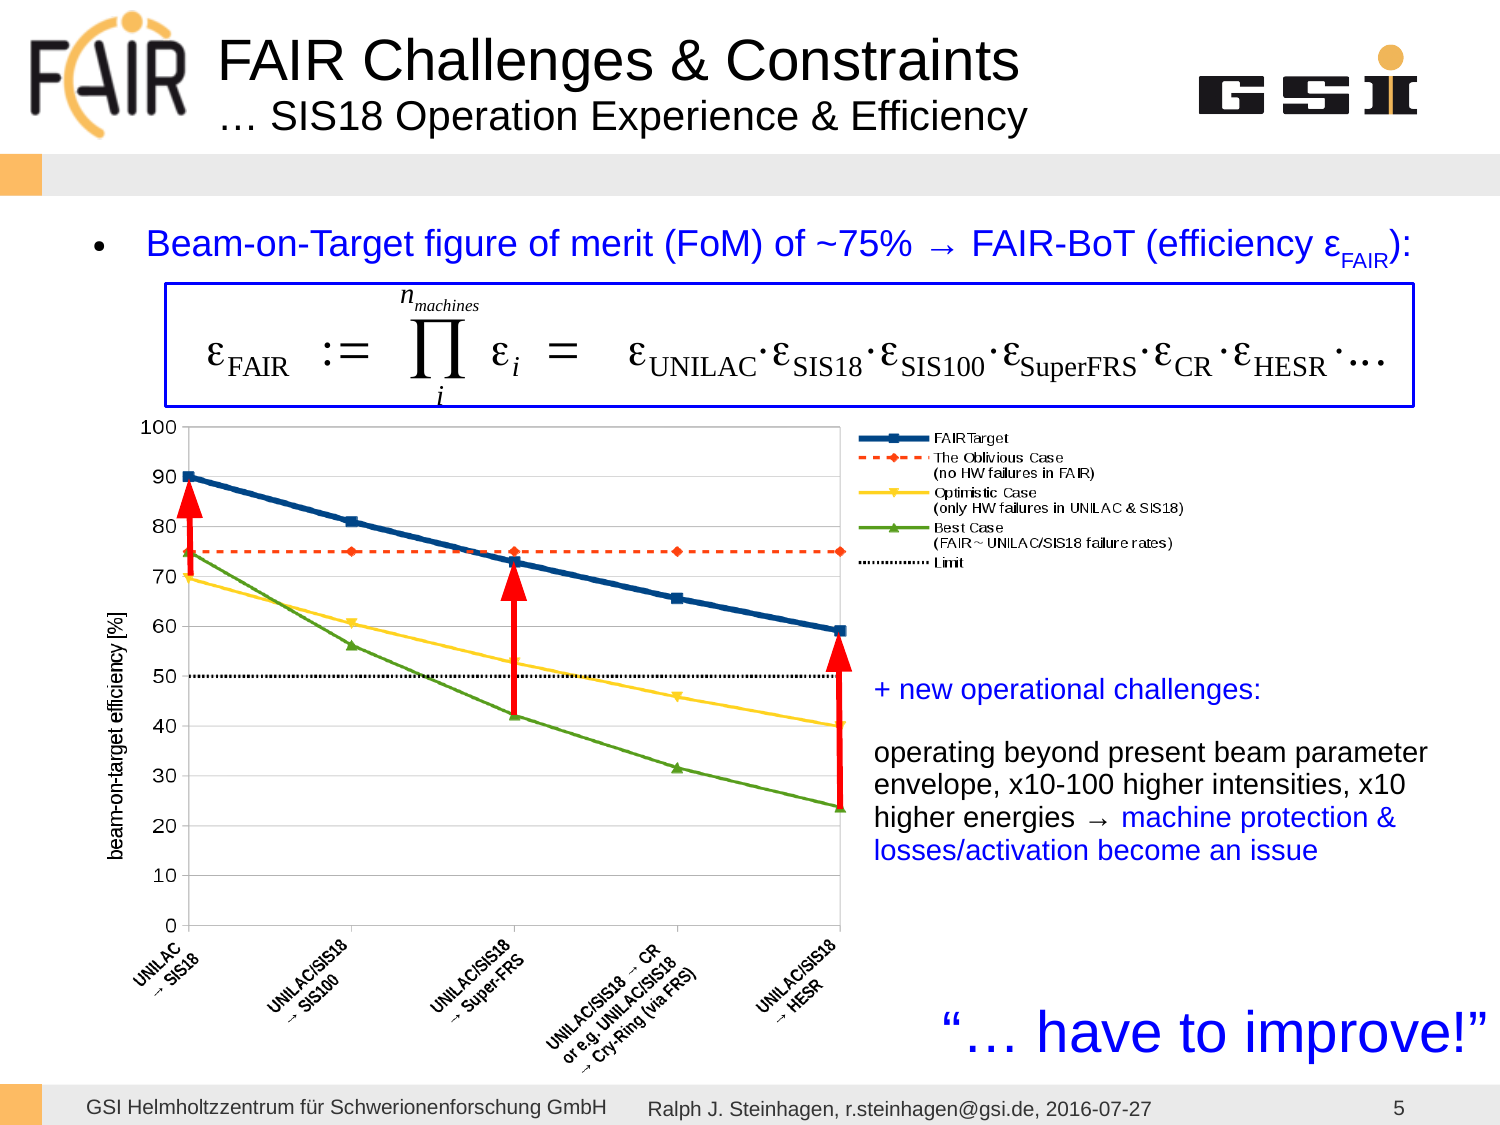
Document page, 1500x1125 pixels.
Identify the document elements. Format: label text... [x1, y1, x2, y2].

list Beam-on-Target figure of merit (FoM) of ~75% → FAIR-BoT (efficiency εFAIR): [75, 221, 1425, 413]
list + new operational challenges: operating beyond present beam parameter envelope, x10-100 higher intensities, x10 higher energies → machine protection & losses/activation become an issue “… have to improve!” [874, 673, 1489, 976]
picture [30, 9, 187, 141]
title FAIR Challenges & Constraints … SIS18 Operation Experience & Efficiency [217, 20, 1180, 147]
picture [51, 412, 1189, 1081]
picture [1197, 42, 1419, 117]
